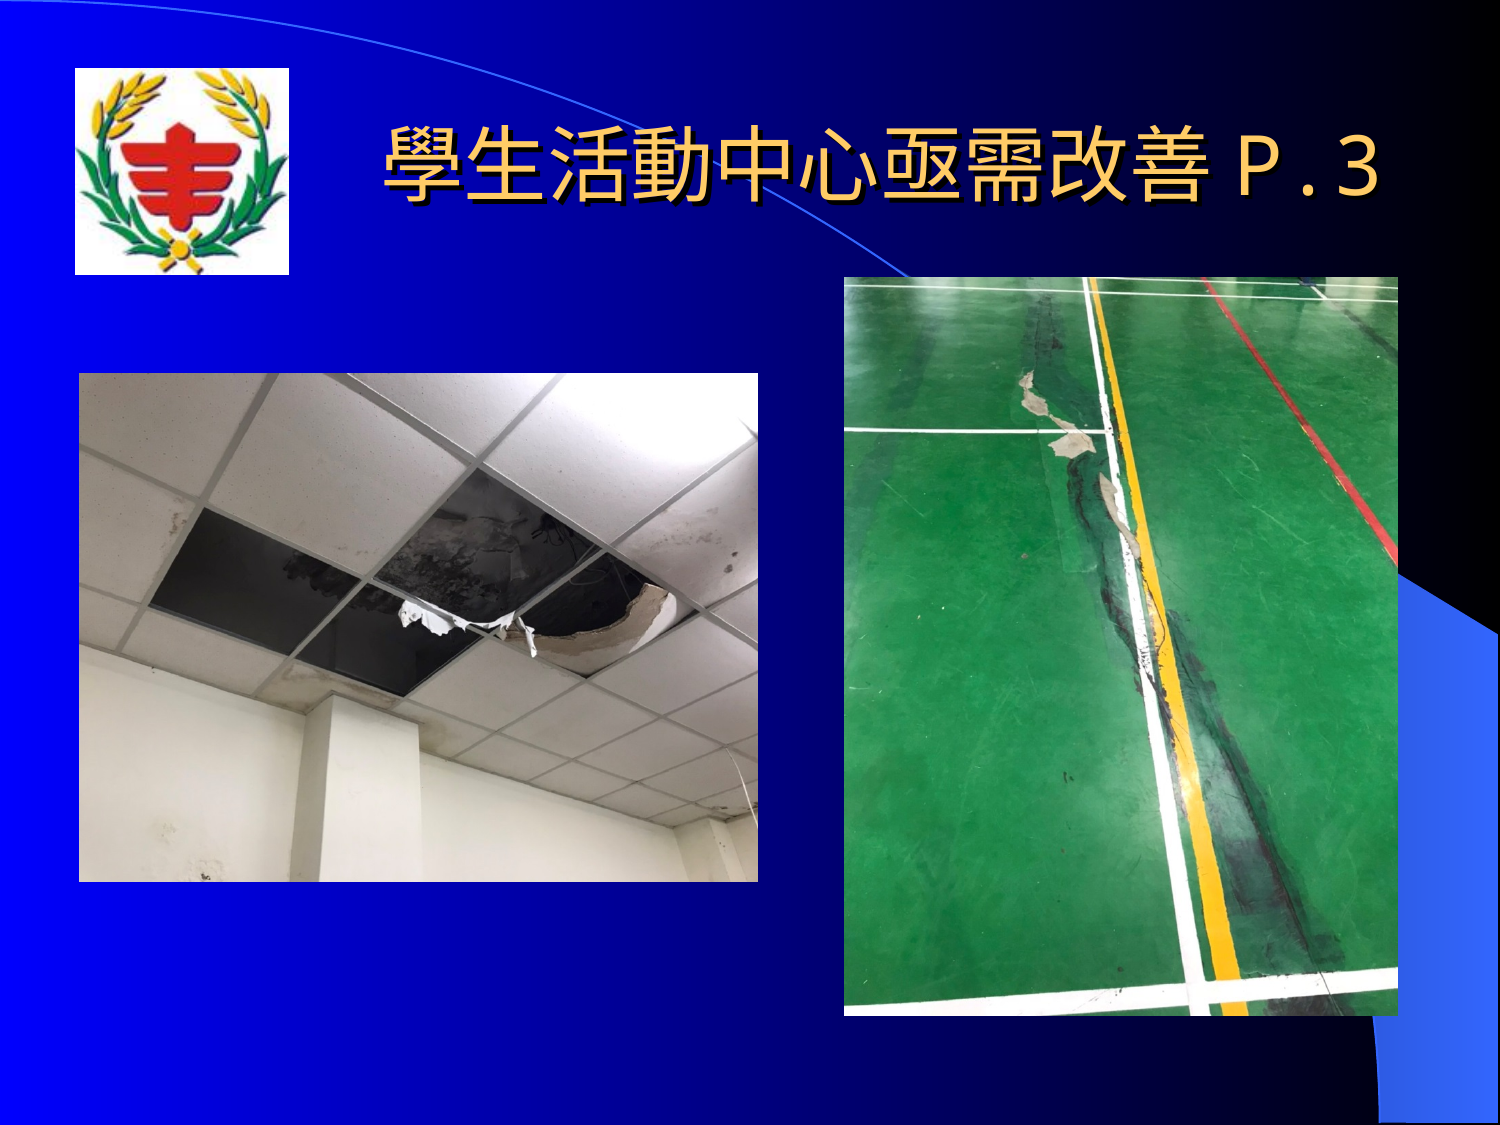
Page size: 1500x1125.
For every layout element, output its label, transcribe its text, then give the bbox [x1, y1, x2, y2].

picture [75, 68, 289, 275]
picture [79, 373, 758, 882]
picture [844, 277, 1398, 1016]
title 學生活動中心亟需改善P.3 [324, 79, 1440, 263]
